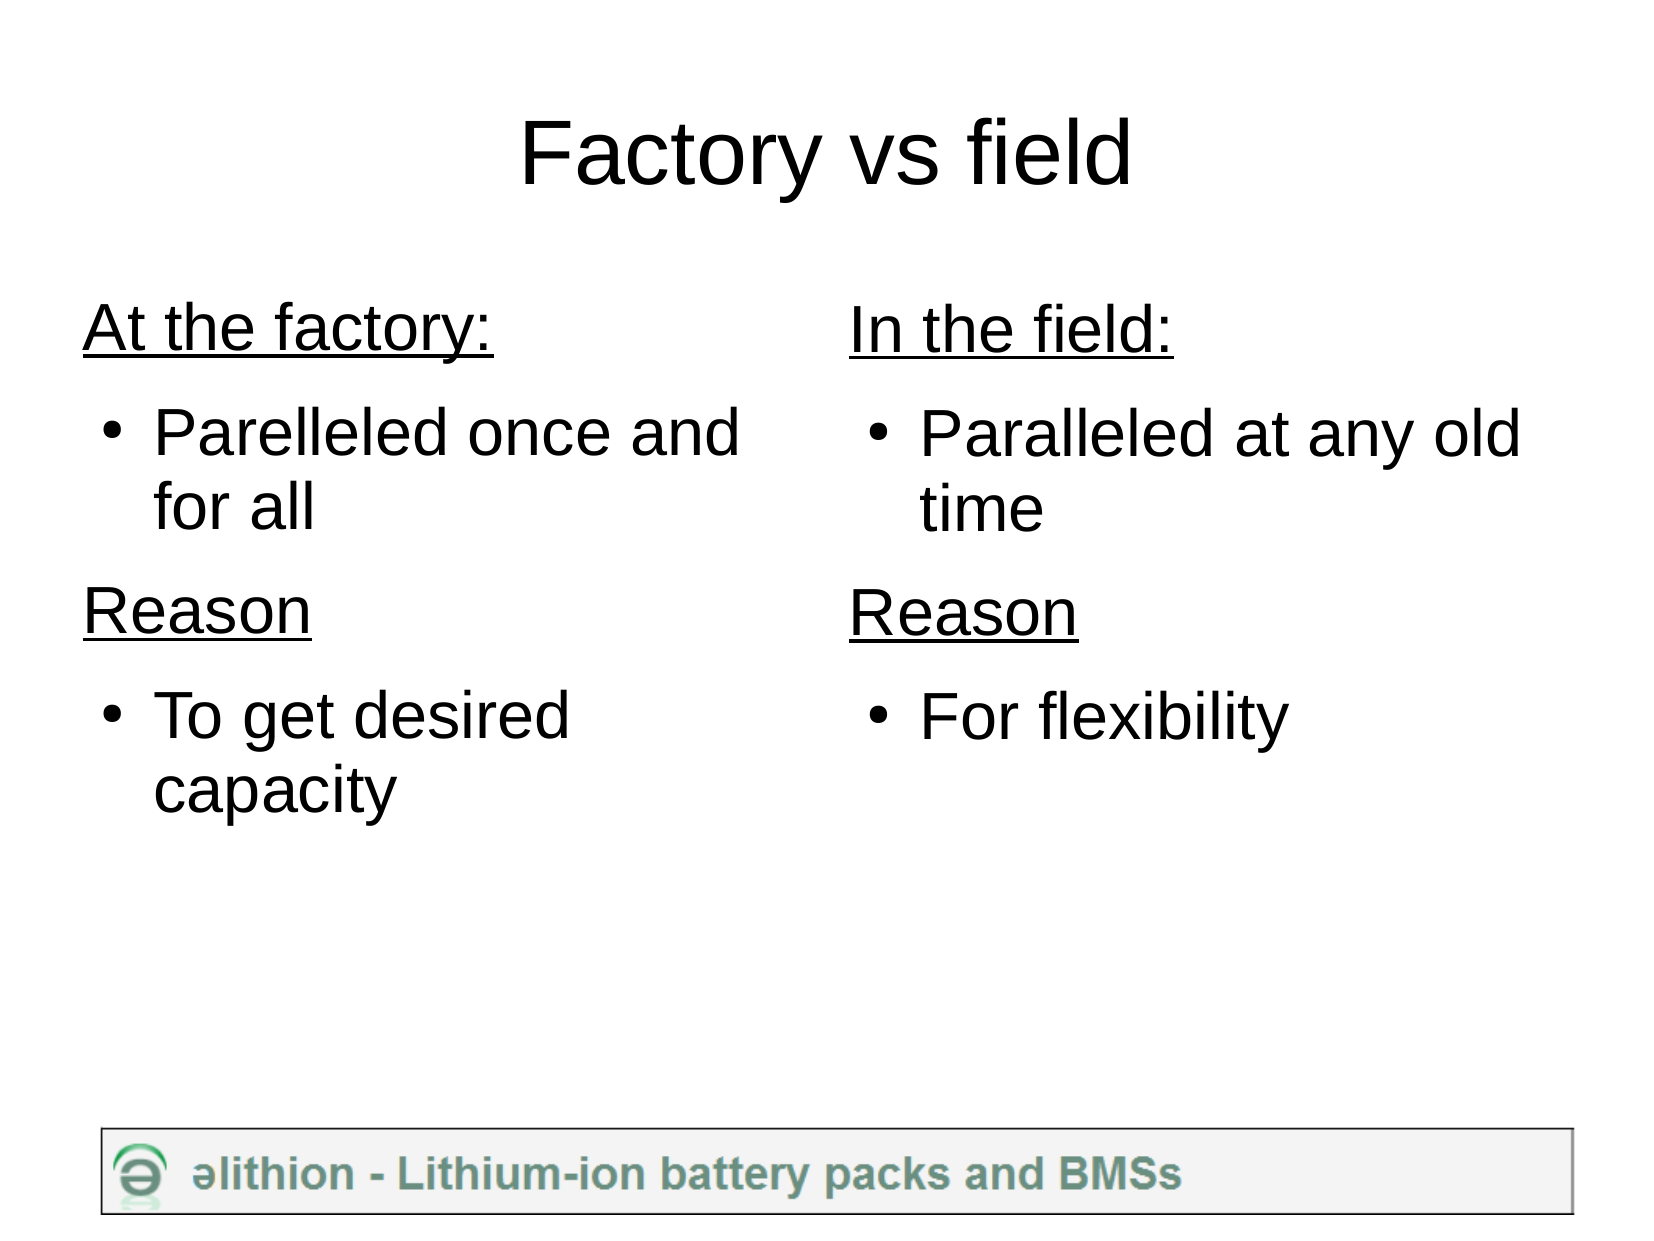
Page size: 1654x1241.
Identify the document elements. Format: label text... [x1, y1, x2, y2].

list In the field: Paralleled at any old time Reason For flexibility [848, 291, 1576, 1111]
title Factory vs field [82, 49, 1571, 257]
list At the factory: Parelleled once and for all Reason To get desired capacity [82, 290, 809, 1109]
picture [98, 1125, 1576, 1215]
